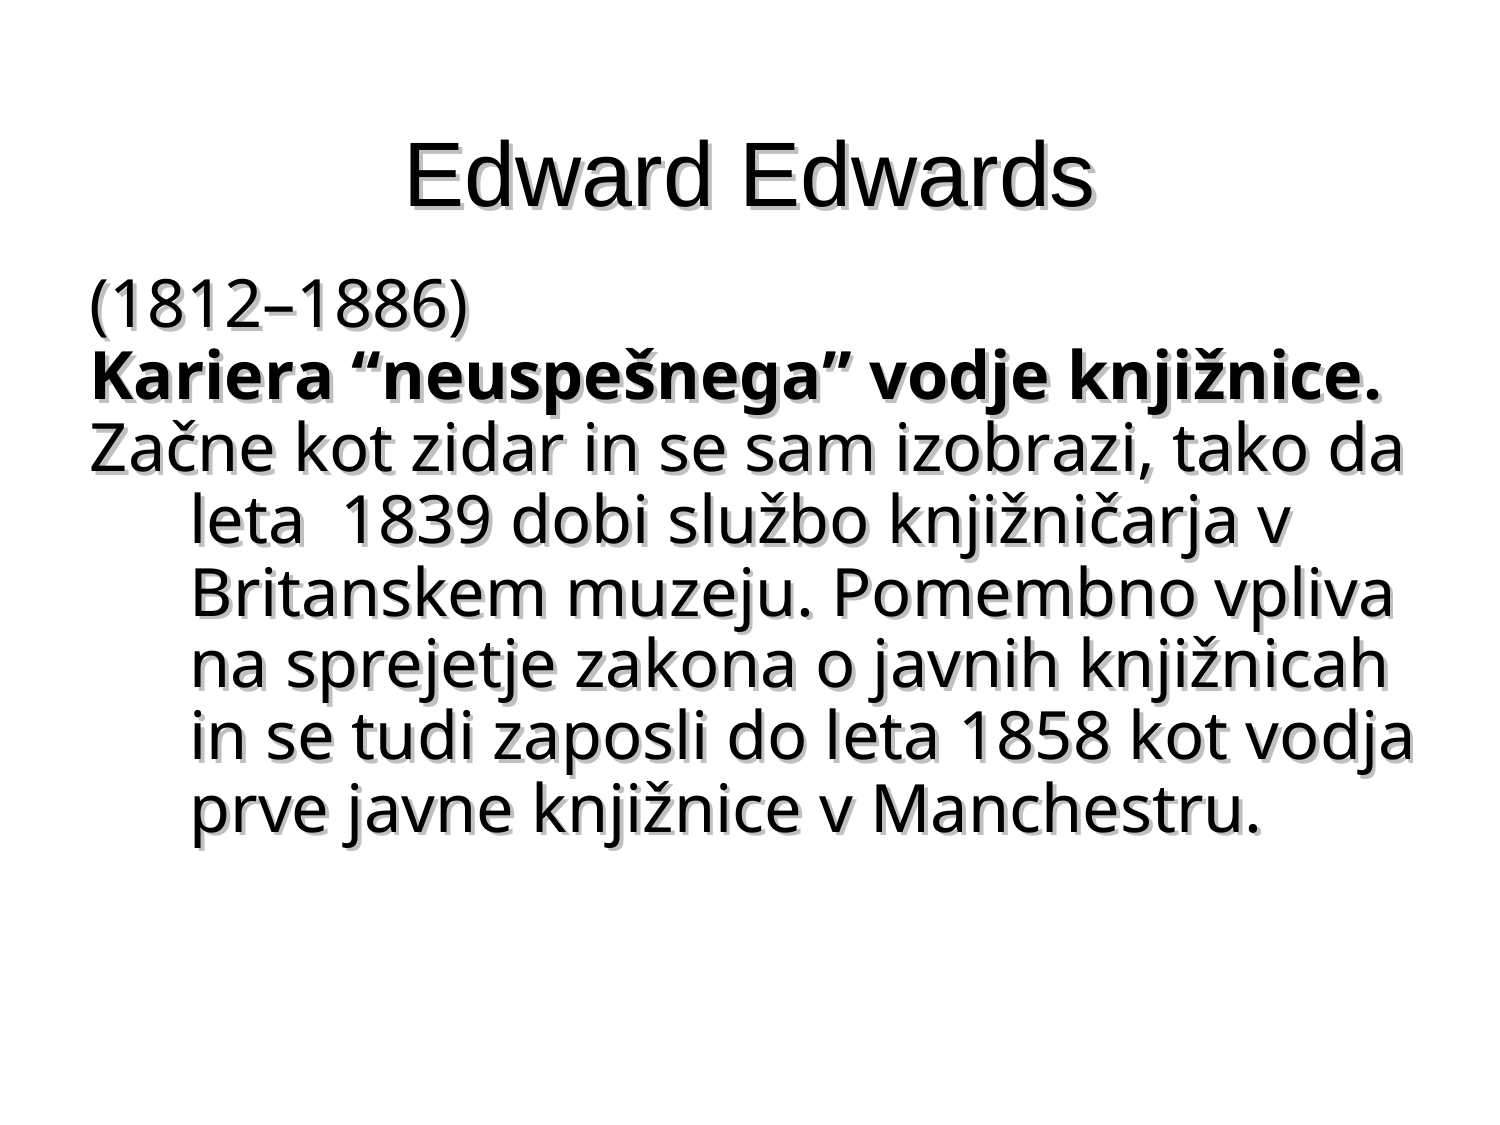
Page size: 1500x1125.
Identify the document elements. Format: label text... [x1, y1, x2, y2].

title Edward Edwards [75, 25, 1426, 233]
list (1812–1886) Kariera “neuspešnega” vodje knjižnice. Začne kot zidar in se sam izobrazi, tako da leta 1839 dobi službo knjižničarja v Britanskem muzeju. Pomembno vpliva na sprejetje zakona o javnih knjižnicah in se tudi zaposli do leta 1858 kot vodja prve javne knjižnice v Manchestru. [74, 262, 1459, 1006]
